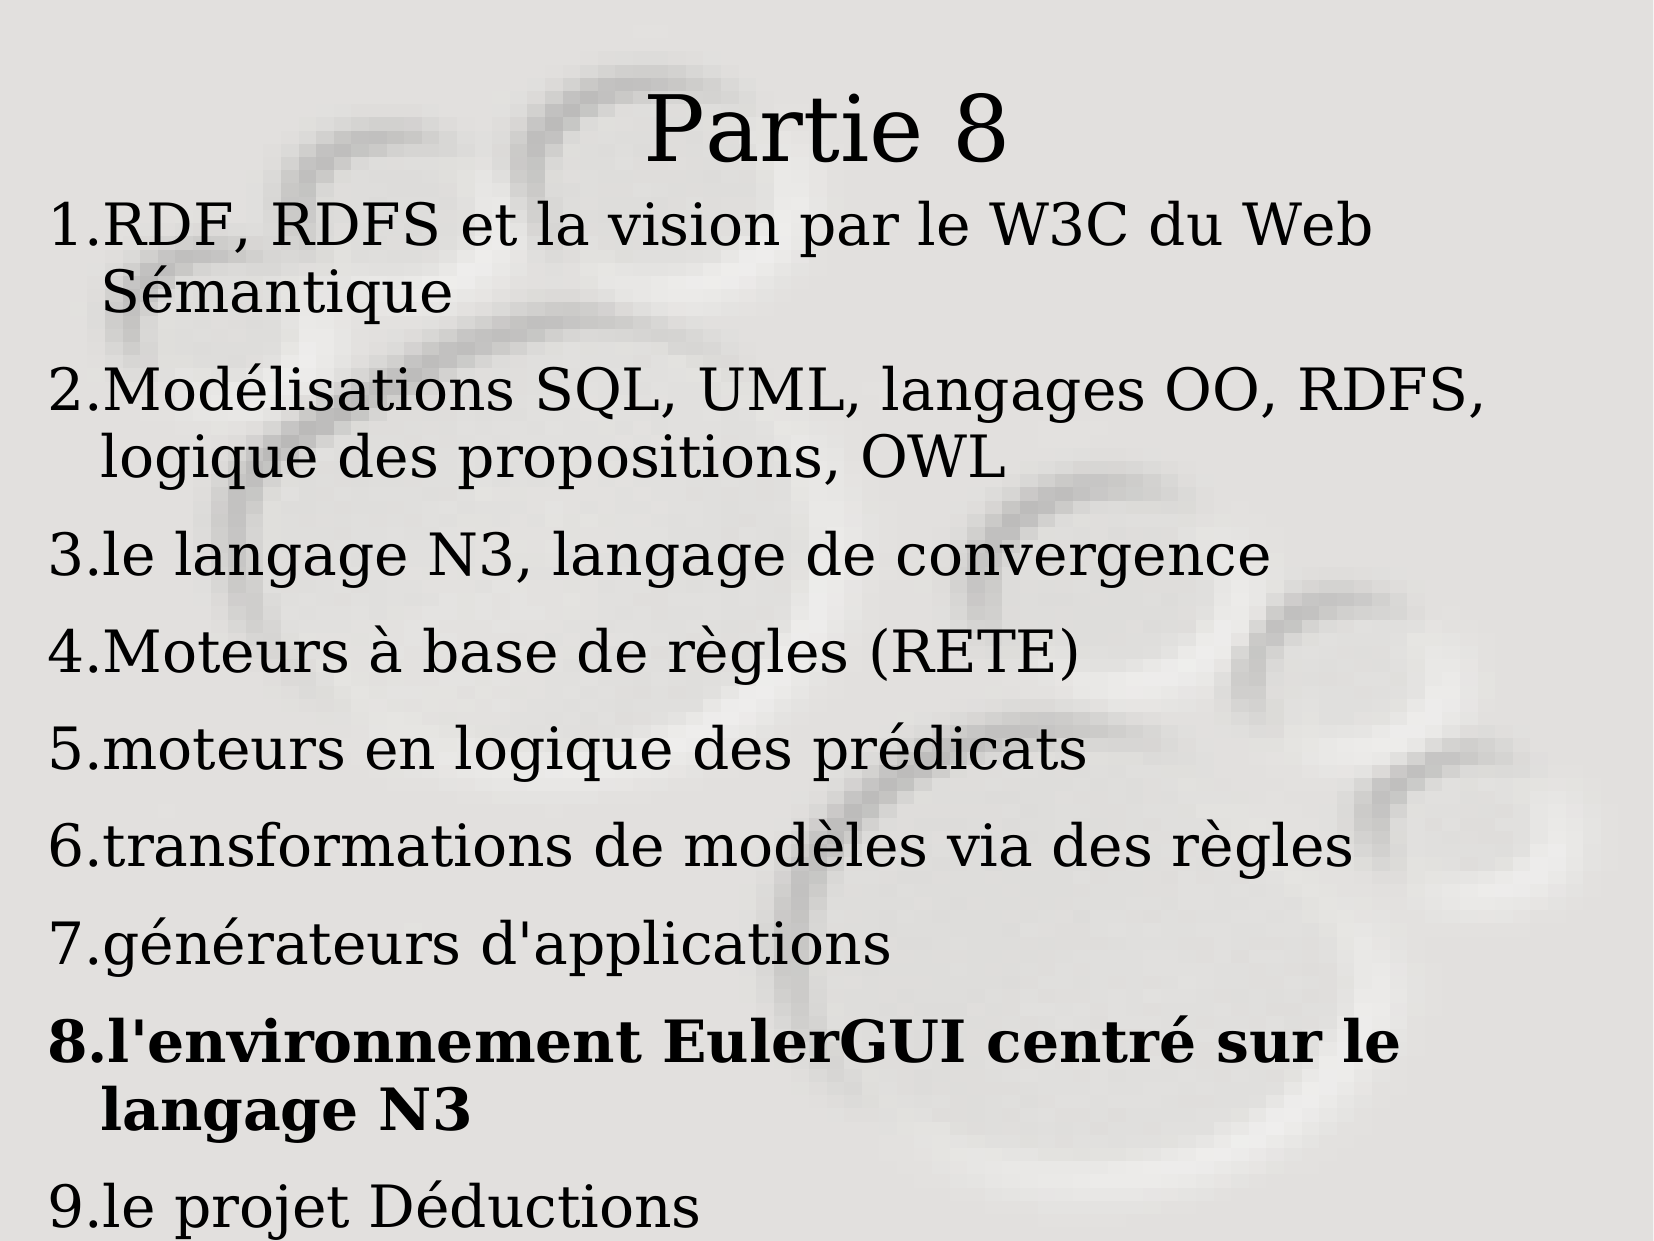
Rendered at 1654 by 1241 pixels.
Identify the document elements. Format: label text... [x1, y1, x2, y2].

picture [0, 0, 1654, 1241]
title Partie 8 [121, 25, 1534, 191]
list RDF, RDFS et la vision par le W3C du Web Sémantique Modélisations SQL, UML, langages OO, RDFS, logique des propositions, OWL le langage N3, langage de convergence Moteurs à base de règles (RETE) moteurs en logique des prédicats transformations de modèles via des règles générateurs d'applications l'environnement EulerGUI centré sur le langage N3 le projet Déductions [29, 191, 1565, 1241]
